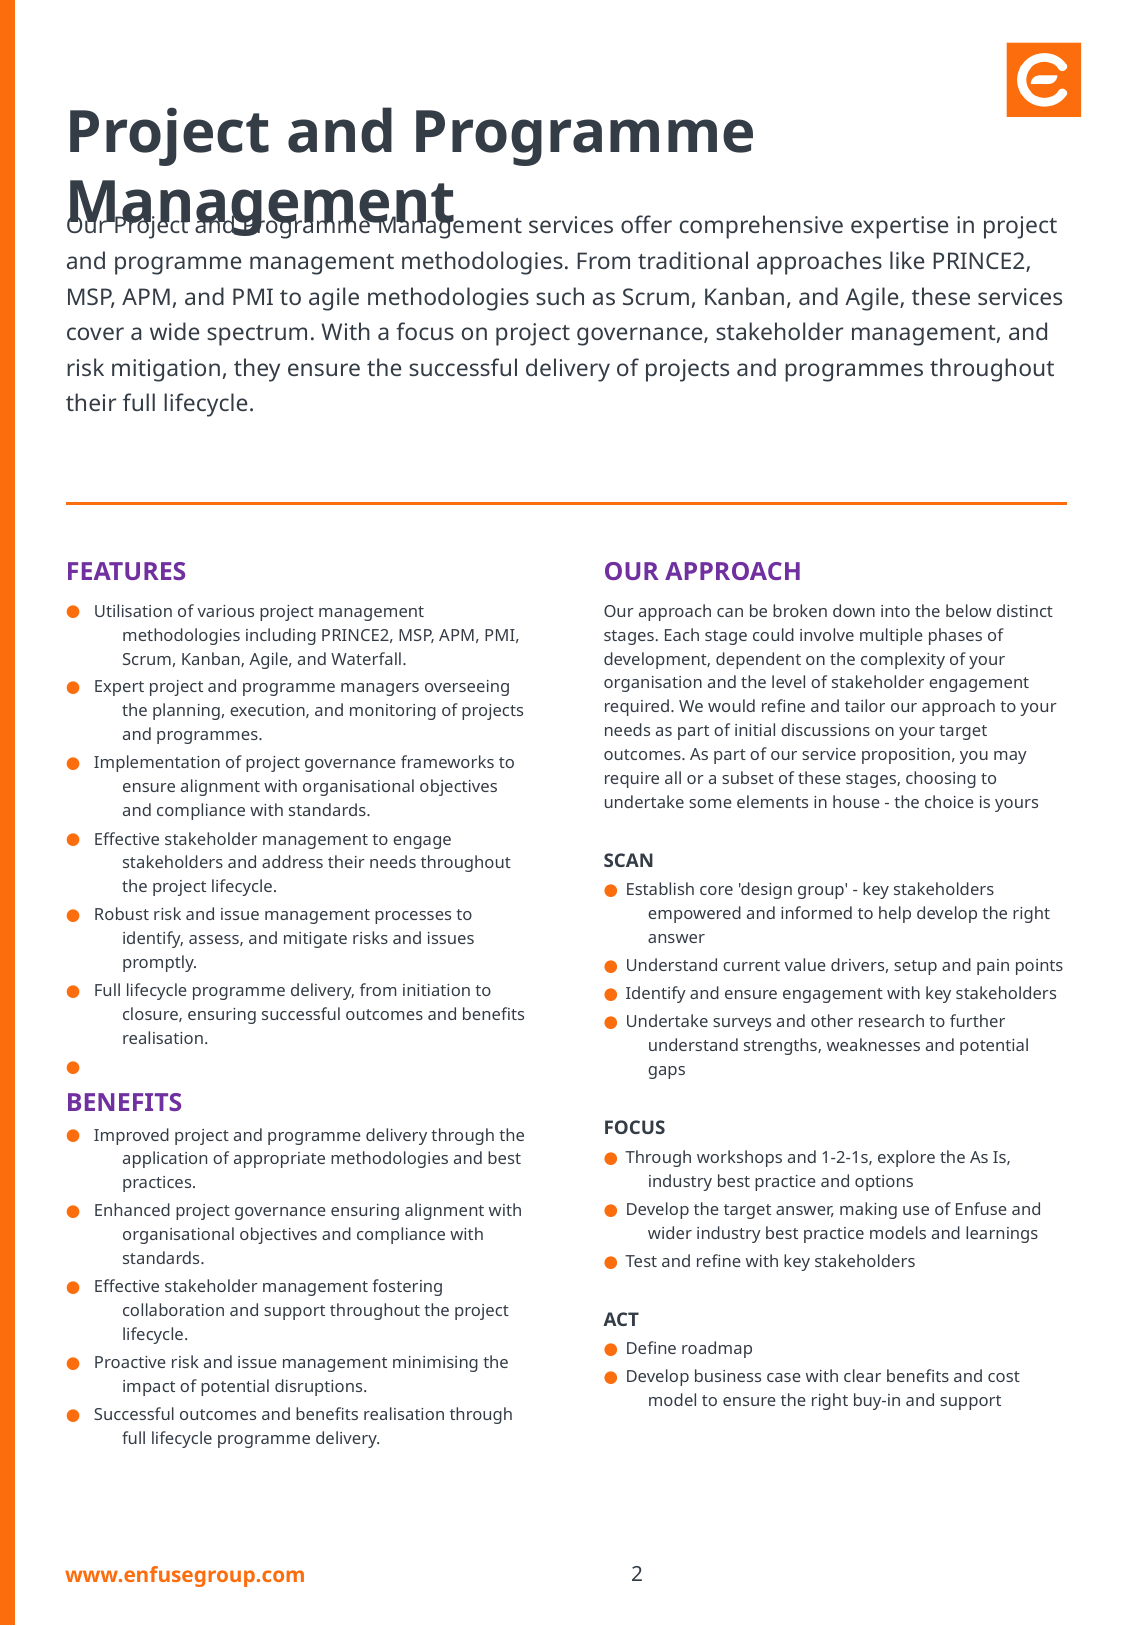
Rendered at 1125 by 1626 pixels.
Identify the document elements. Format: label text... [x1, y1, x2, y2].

text_box Our approach can be broken down into the below distinct stages. Each stage could involve multiple phases of development, dependent on the complexity of your organisation and the level of stakeholder engagement required. We would refine and tailor our approach to your needs as part of initial discussions on your target outcomes. As part of our service proposition, you may require all or a subset of these stages, choosing to undertake some elements in house - the choice is yours SCAN Establish core 'design group' - key stakeholders empowered and informed to help develop the right answer Understand current value drivers, setup and pain points Identify and ensure engagement with key stakeholders Undertake surveys and other research to further understand strengths, weaknesses and potential gaps FOCUS Through workshops and 1-2-1s, explore the As Is, industry best practice and options Develop the target answer, making use of Enfuse and wider industry best practice models and learnings Test and refine with key stakeholders ACT Define roadmap Develop business case with clear benefits and cost model to ensure the right buy-in and support [603, 594, 1068, 1485]
text_box OUR APPROACH [603, 542, 1068, 594]
text_box Our Project and Programme Management services offer comprehensive expertise in project and programme management methodologies. From traditional approaches like PRINCE2, MSP, APM, and PMI to agile methodologies such as Scrum, Kanban, and Agile, these services cover a wide spectrum. With a focus on project governance, stakeholder management, and risk mitigation, they ensure the successful delivery of projects and programmes throughout their full lifecycle. [65, 194, 1068, 297]
text_box Utilisation of various project management methodologies including PRINCE2, MSP, APM, PMI, Scrum, Kanban, Agile, and Waterfall. Expert project and programme managers overseeing the planning, execution, and monitoring of projects and programmes. Implementation of project governance frameworks to ensure alignment with organisational objectives and compliance with standards. Effective stakeholder management to engage stakeholders and address their needs throughout the project lifecycle. Robust risk and issue management processes to identify, assess, and mitigate risks and issues promptly. Full lifecycle programme delivery, from initiation to closure, ensuring successful outcomes and benefits realisation. BENEFITS Improved project and programme delivery through the application of appropriate methodologies and best practices. Enhanced project governance ensuring alignment with organisational objectives and compliance with standards. Effective stakeholder management fostering collaboration and support throughout the project lifecycle. Proactive risk and issue management minimising the impact of potential disruptions. Successful outcomes and benefits realisation through full lifecycle programme delivery. [65, 594, 530, 1485]
text_box FEATURES [65, 542, 530, 594]
text_box Project and Programme Management [65, 86, 939, 189]
